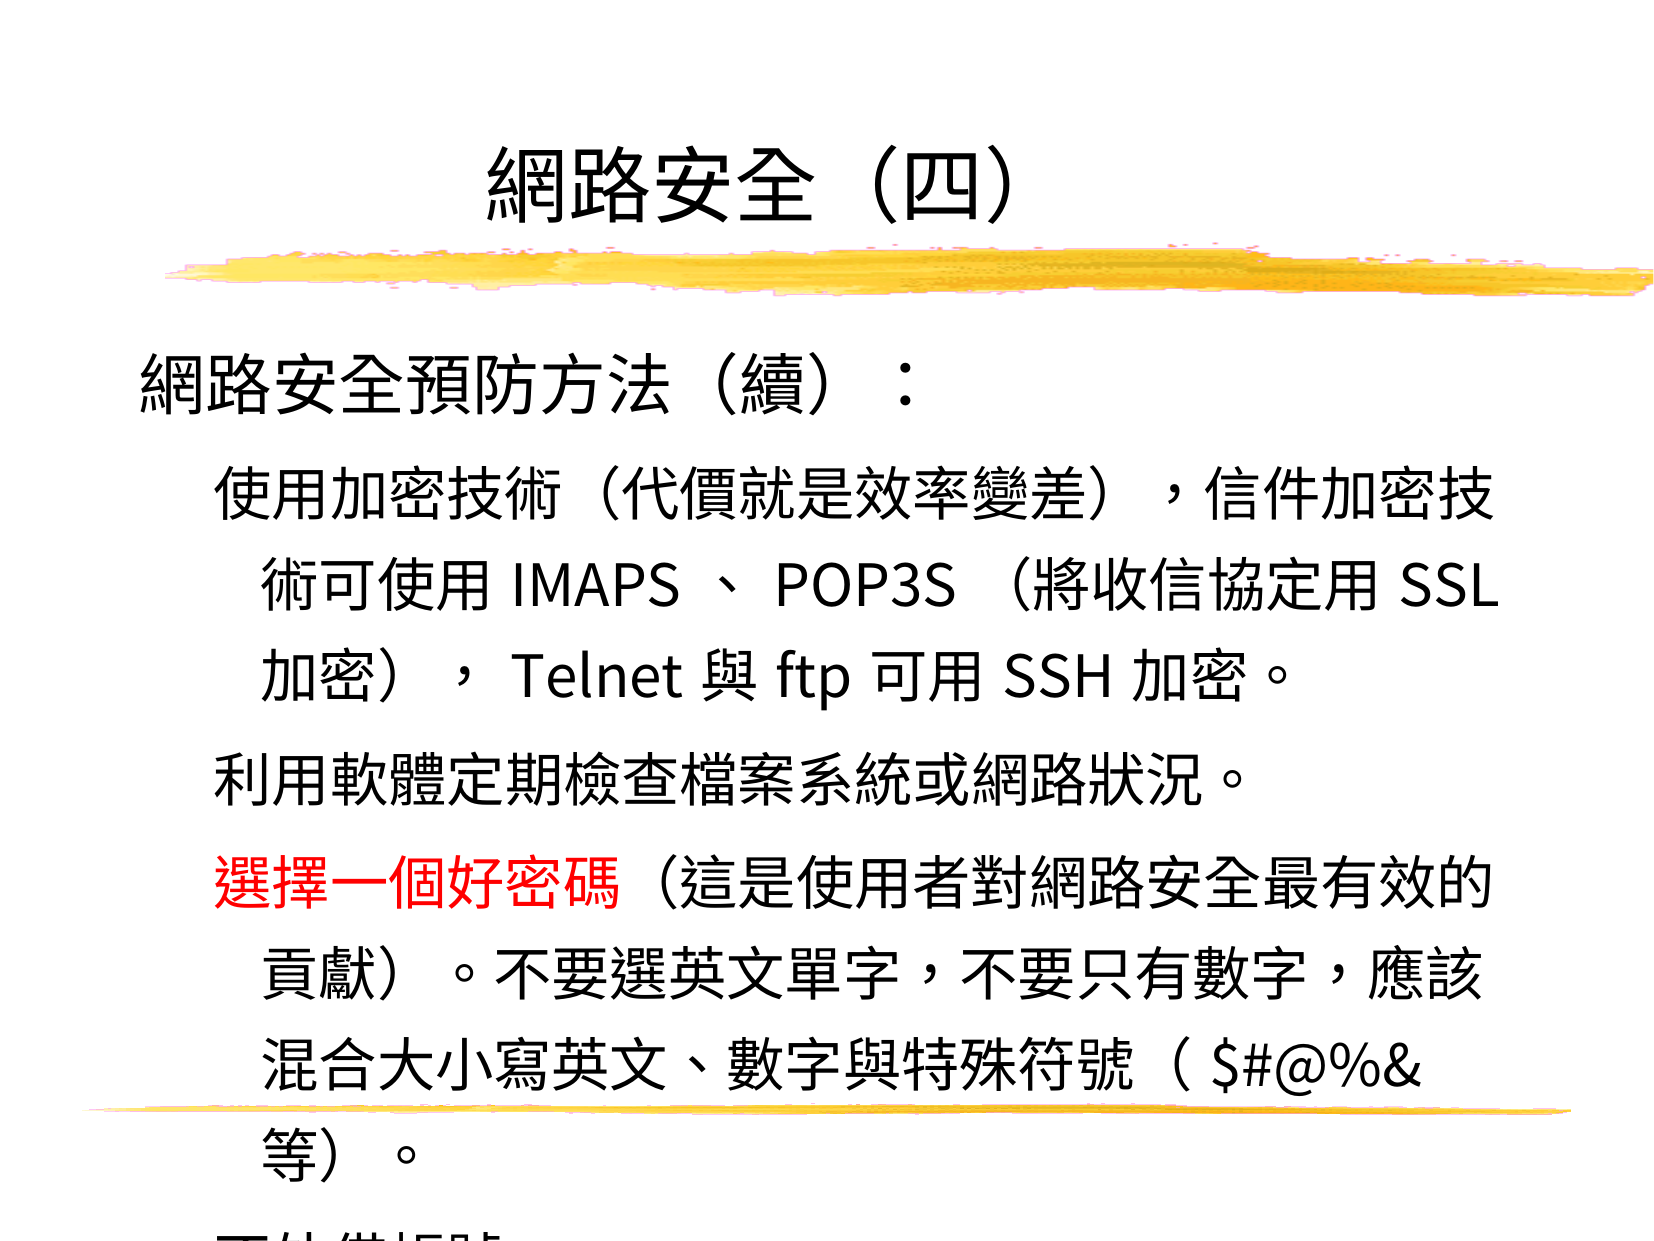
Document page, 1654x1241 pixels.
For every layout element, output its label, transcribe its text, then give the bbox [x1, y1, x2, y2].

title 網路安全（四） [73, 41, 1479, 249]
list 網路安全預防方法（續）： 使用加密技術（代價就是效率變差），信件加密技術可使用IMAPS、POP3S（將收信協定用SSL加密），Telnet與ftp可用SSH加密。 利用軟體定期檢查檔案系統或網路狀況。 選擇一個好密碼（這是使用者對網路安全最有效的貢獻）。不要選英文單字，不要只有數字，應該混合大小寫英文、數字與特殊符號（$#@%&等）。 不外借帳號。 [124, 316, 1530, 1061]
picture [165, 237, 1654, 308]
picture [82, 1102, 1571, 1117]
